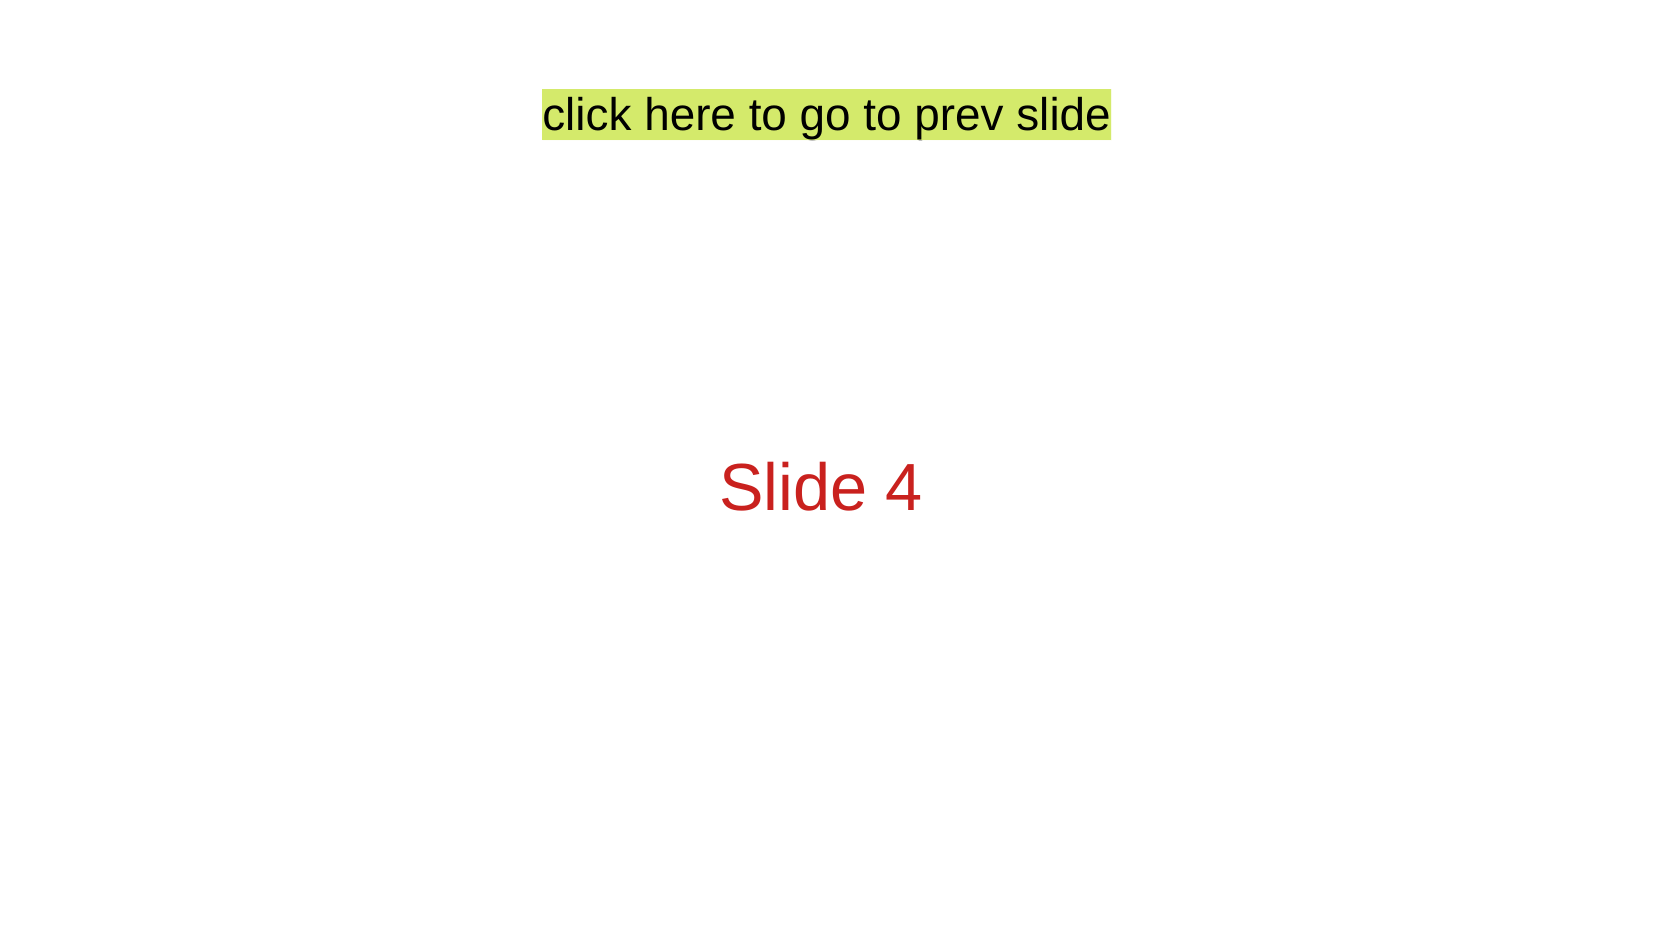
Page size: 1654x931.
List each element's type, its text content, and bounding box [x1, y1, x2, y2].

subtitle Slide 4 [76, 217, 1565, 758]
title click here to go to prev slide [82, 37, 1571, 193]
